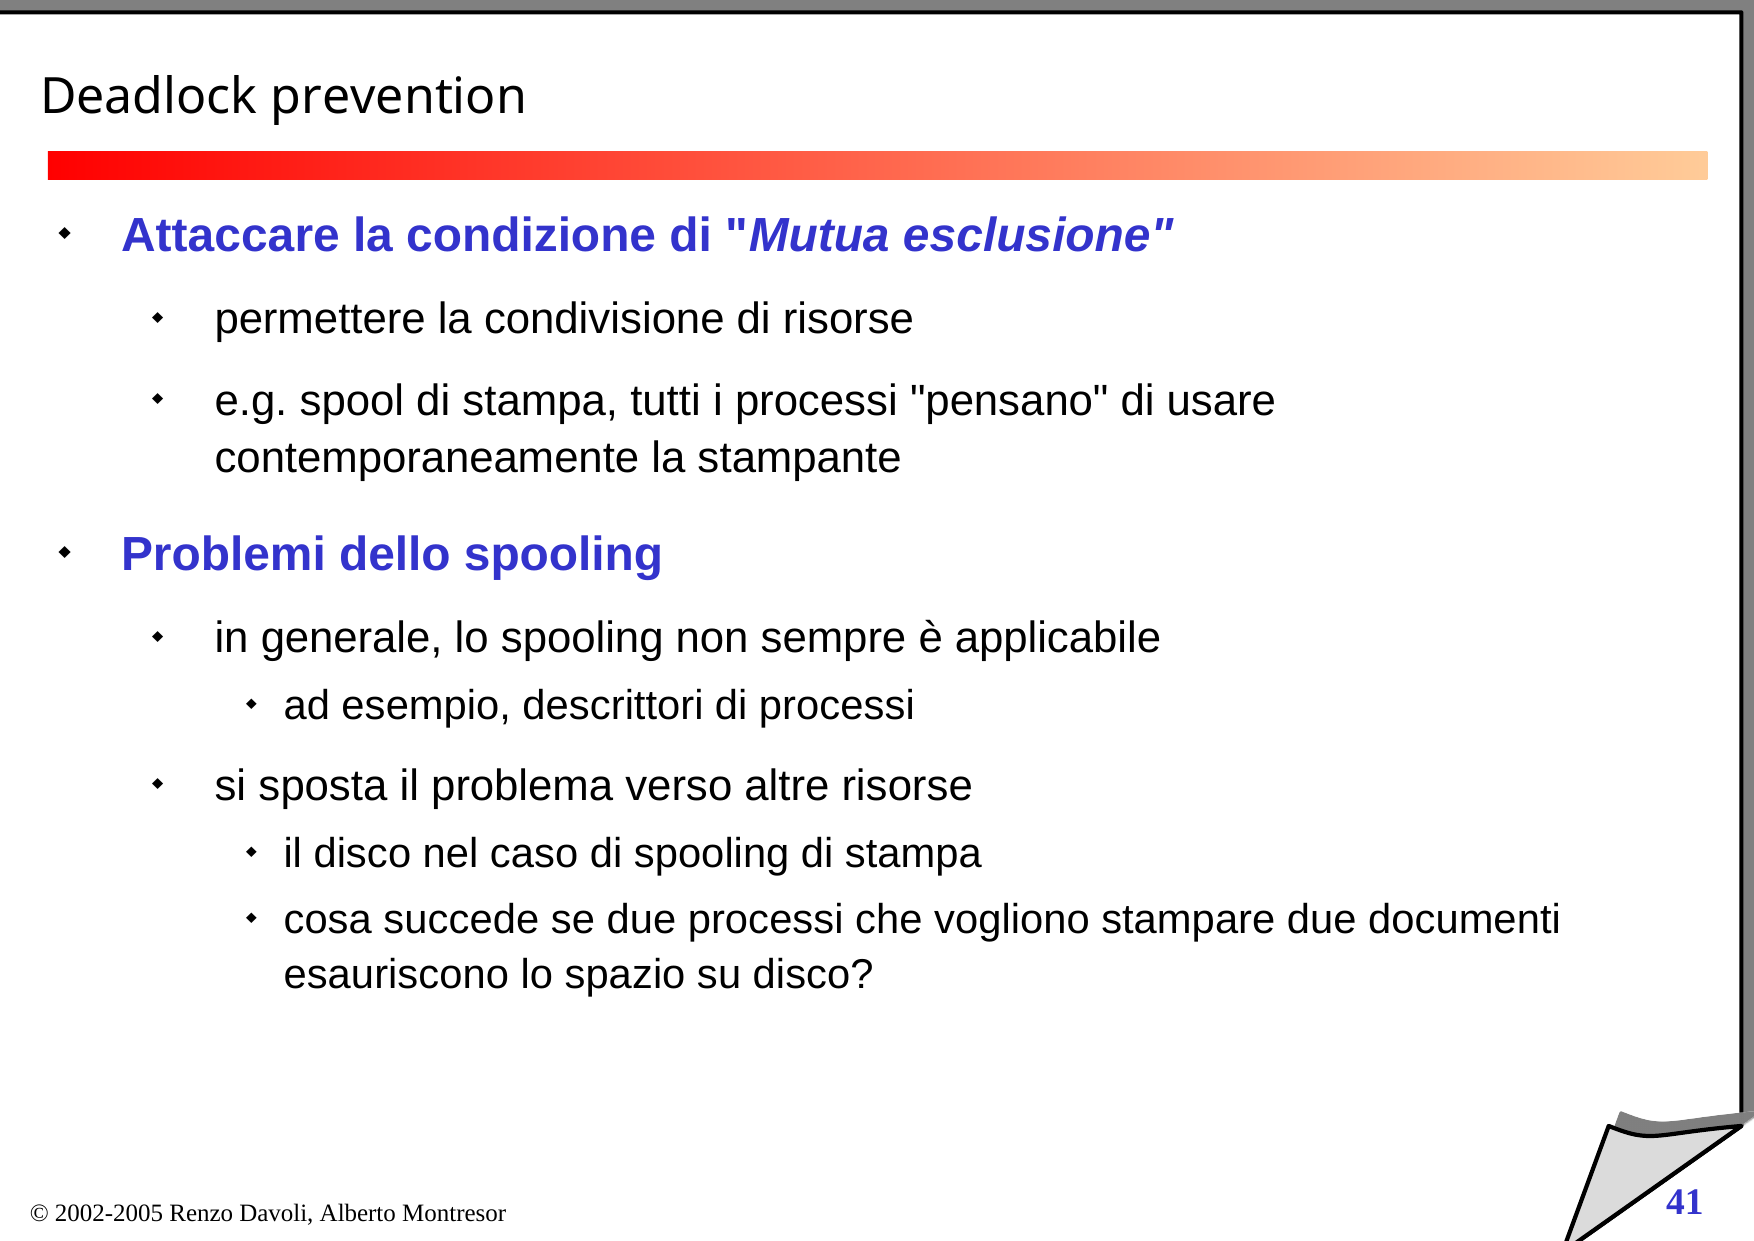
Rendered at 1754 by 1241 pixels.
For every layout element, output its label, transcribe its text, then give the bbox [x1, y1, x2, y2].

list Attaccare la condizione di "Mutua esclusione" permettere la condivisione di risorse e.g. spool di stampa, tutti i processi "pensano" di usare contemporaneamente la stampante Problemi dello spooling in generale, lo spooling non sempre è applicabile ad esempio, descrittori di processi si sposta il problema verso altre risorse il disco nel caso di spooling di stampa cosa succede se due processi che vogliono stampare due documenti esauriscono lo spazio su disco? [58, 206, 1696, 1078]
title Deadlock prevention [40, 49, 1714, 144]
text_box q [750, 152, 754, 179]
